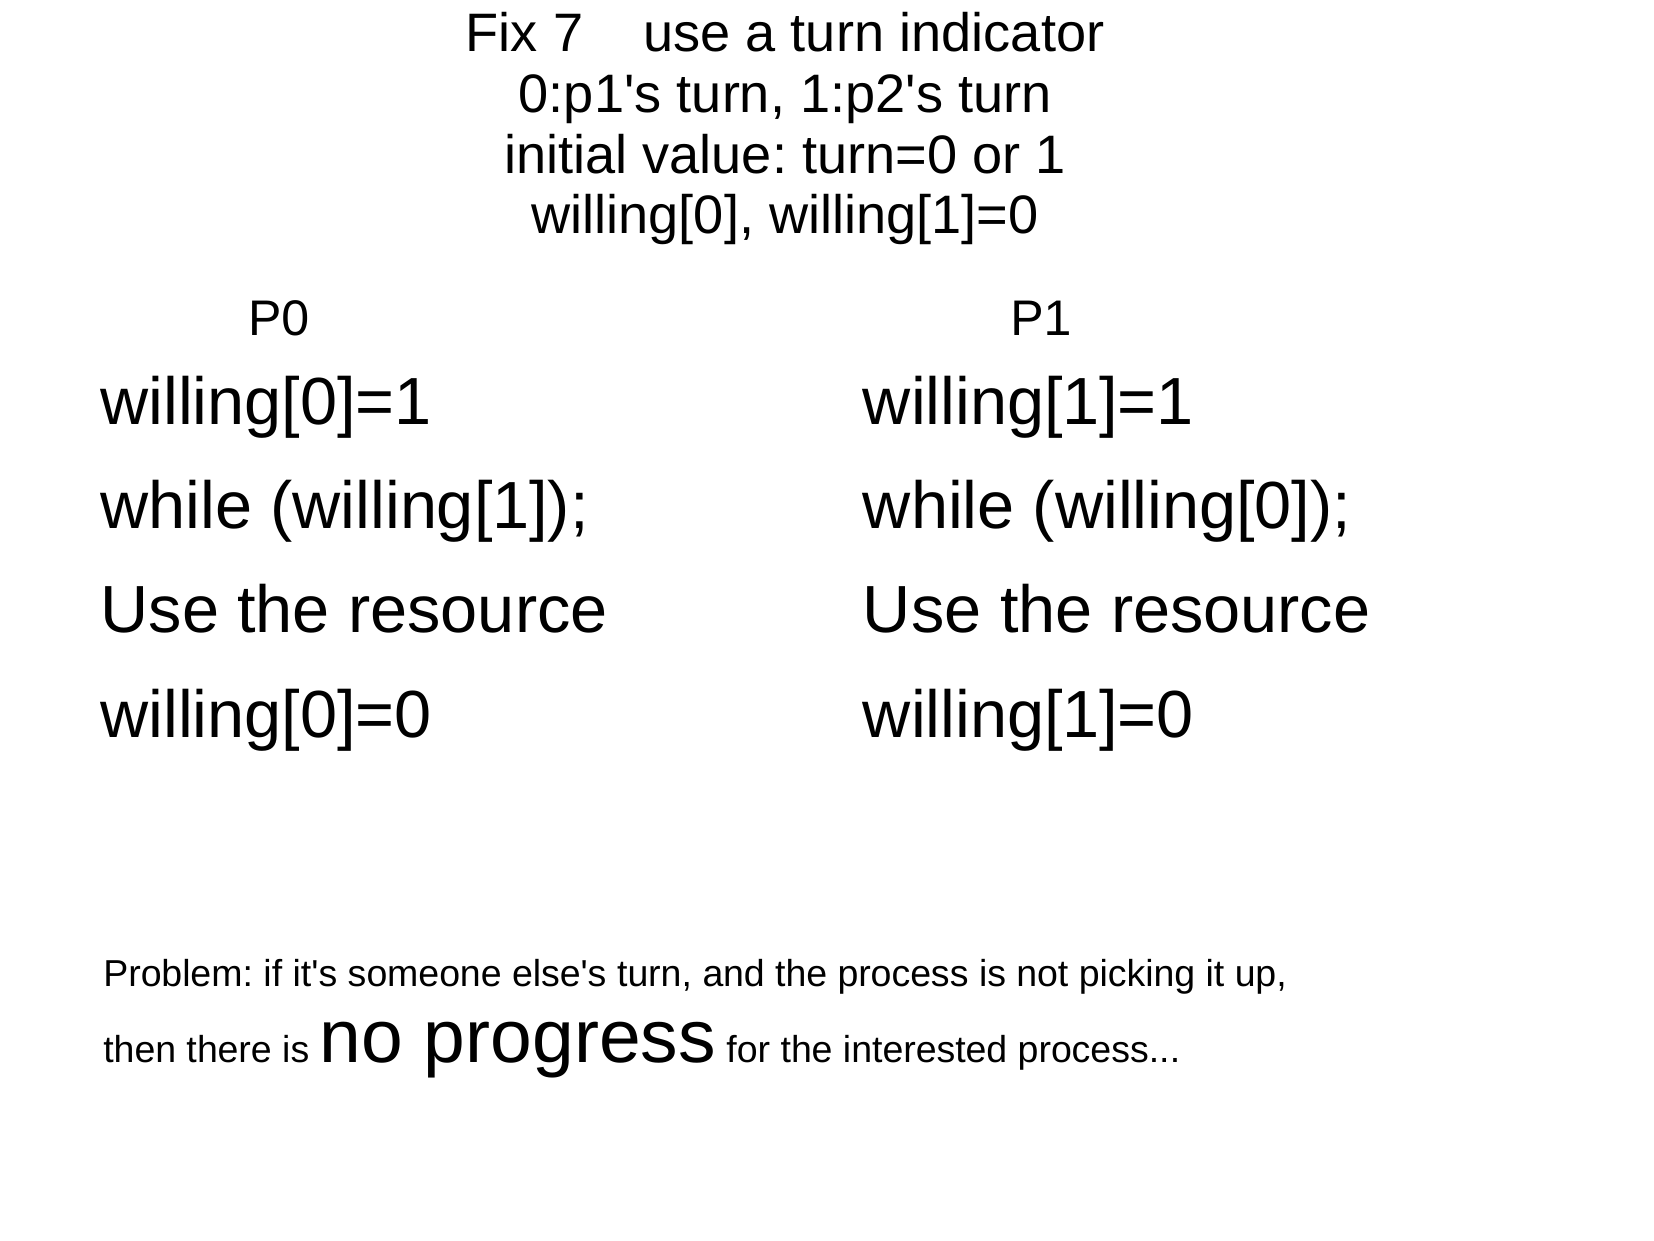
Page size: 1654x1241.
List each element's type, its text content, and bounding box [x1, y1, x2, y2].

list P1 willing[1]=1 while (willing[0]); Use the resource willing[1]=0 [845, 290, 1572, 1109]
title Fix 7 use a turn indicator 0:p1's turn, 1:p2's turn initial value: turn=0 or 1 willing[0], willing[1]=0 [0, 0, 1571, 266]
list P0 willing[0]=1 while (willing[1]); Use the resource willing[0]=0 [82, 290, 809, 1109]
text_box Problem: if it's someone else's turn, and the process is not picking it up, then there is no progress for the interested process... [88, 944, 1565, 1100]
